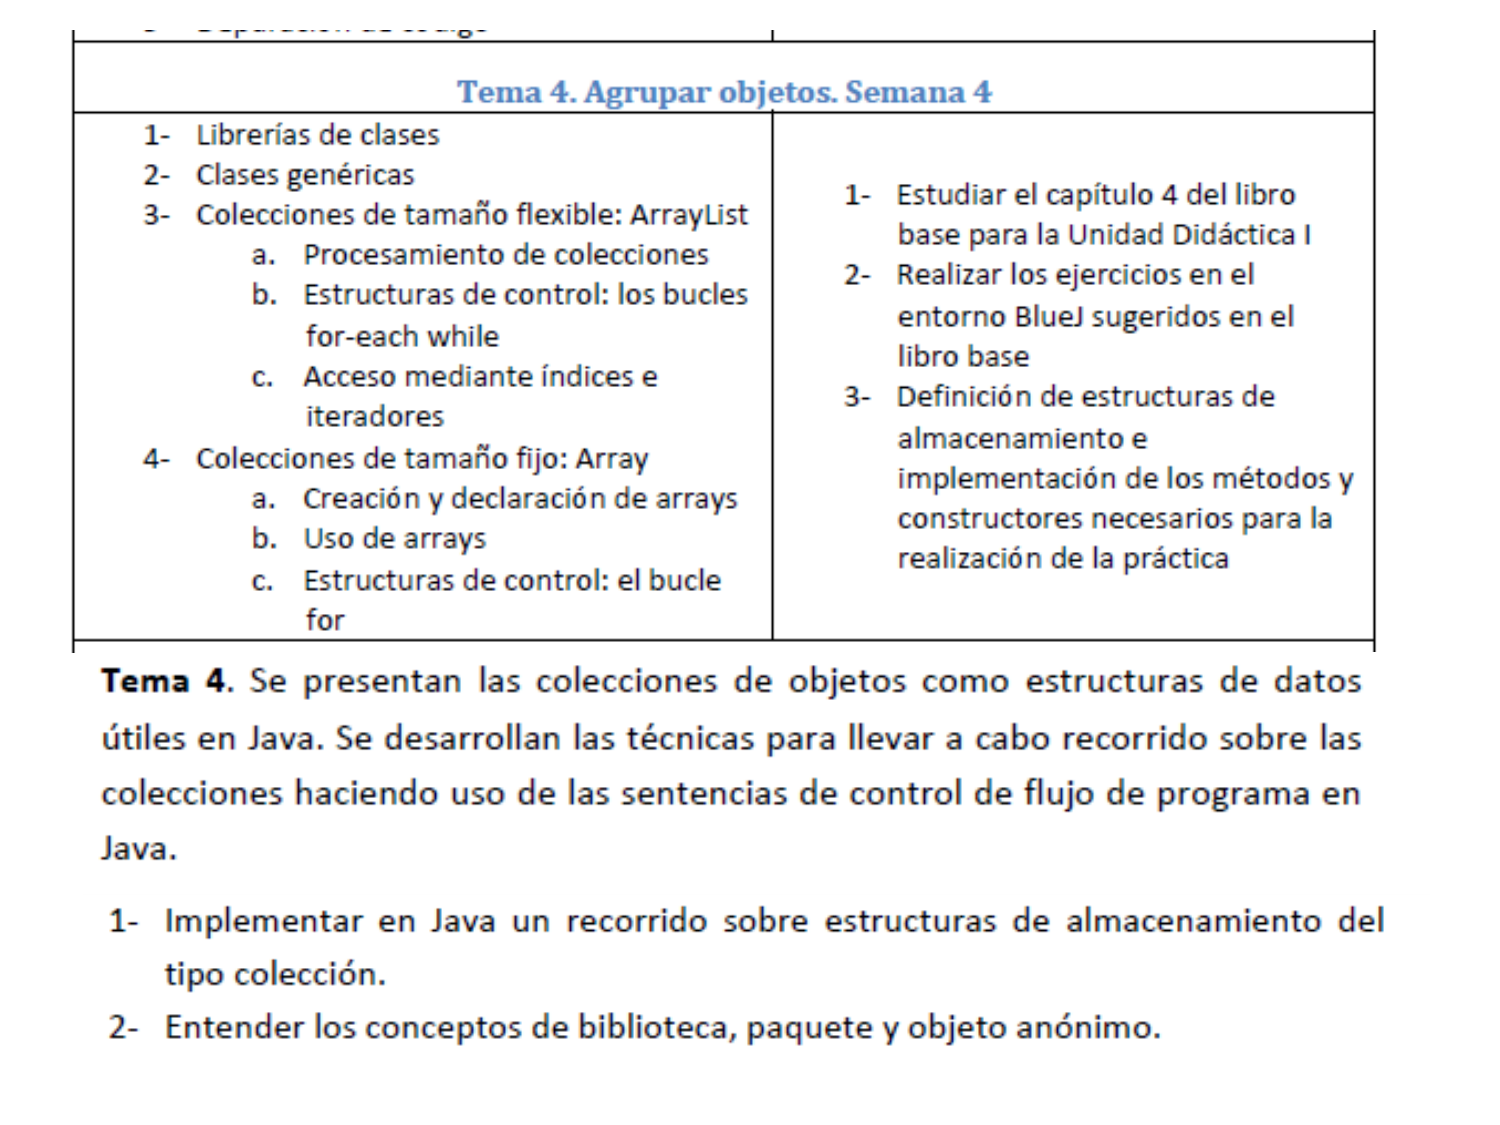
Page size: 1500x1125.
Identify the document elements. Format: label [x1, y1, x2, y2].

picture [83, 893, 1430, 1083]
picture [64, 30, 1385, 863]
